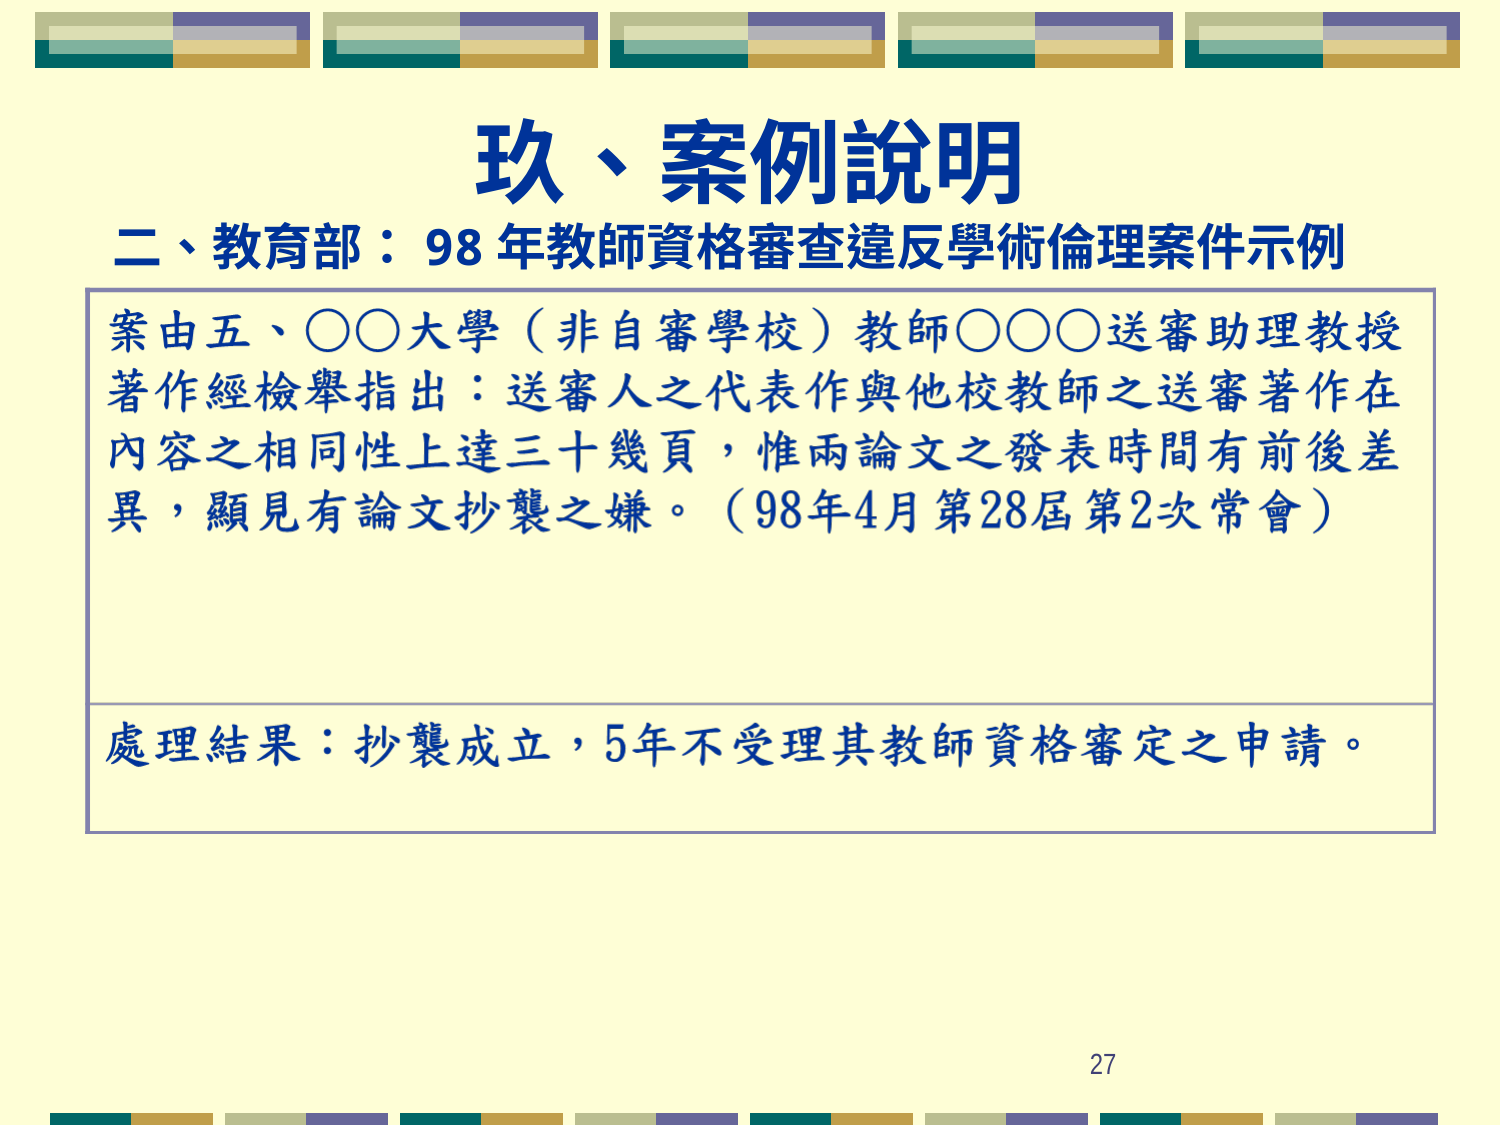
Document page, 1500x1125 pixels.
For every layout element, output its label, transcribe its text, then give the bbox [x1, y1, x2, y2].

text_box [1074, 1012, 1388, 1088]
list 二、教育部：98年教師資格審查違反學術倫理案件示例 [41, 208, 1447, 291]
text_box 玖、案例說明 [113, 97, 1388, 220]
picture [72, 282, 1436, 834]
